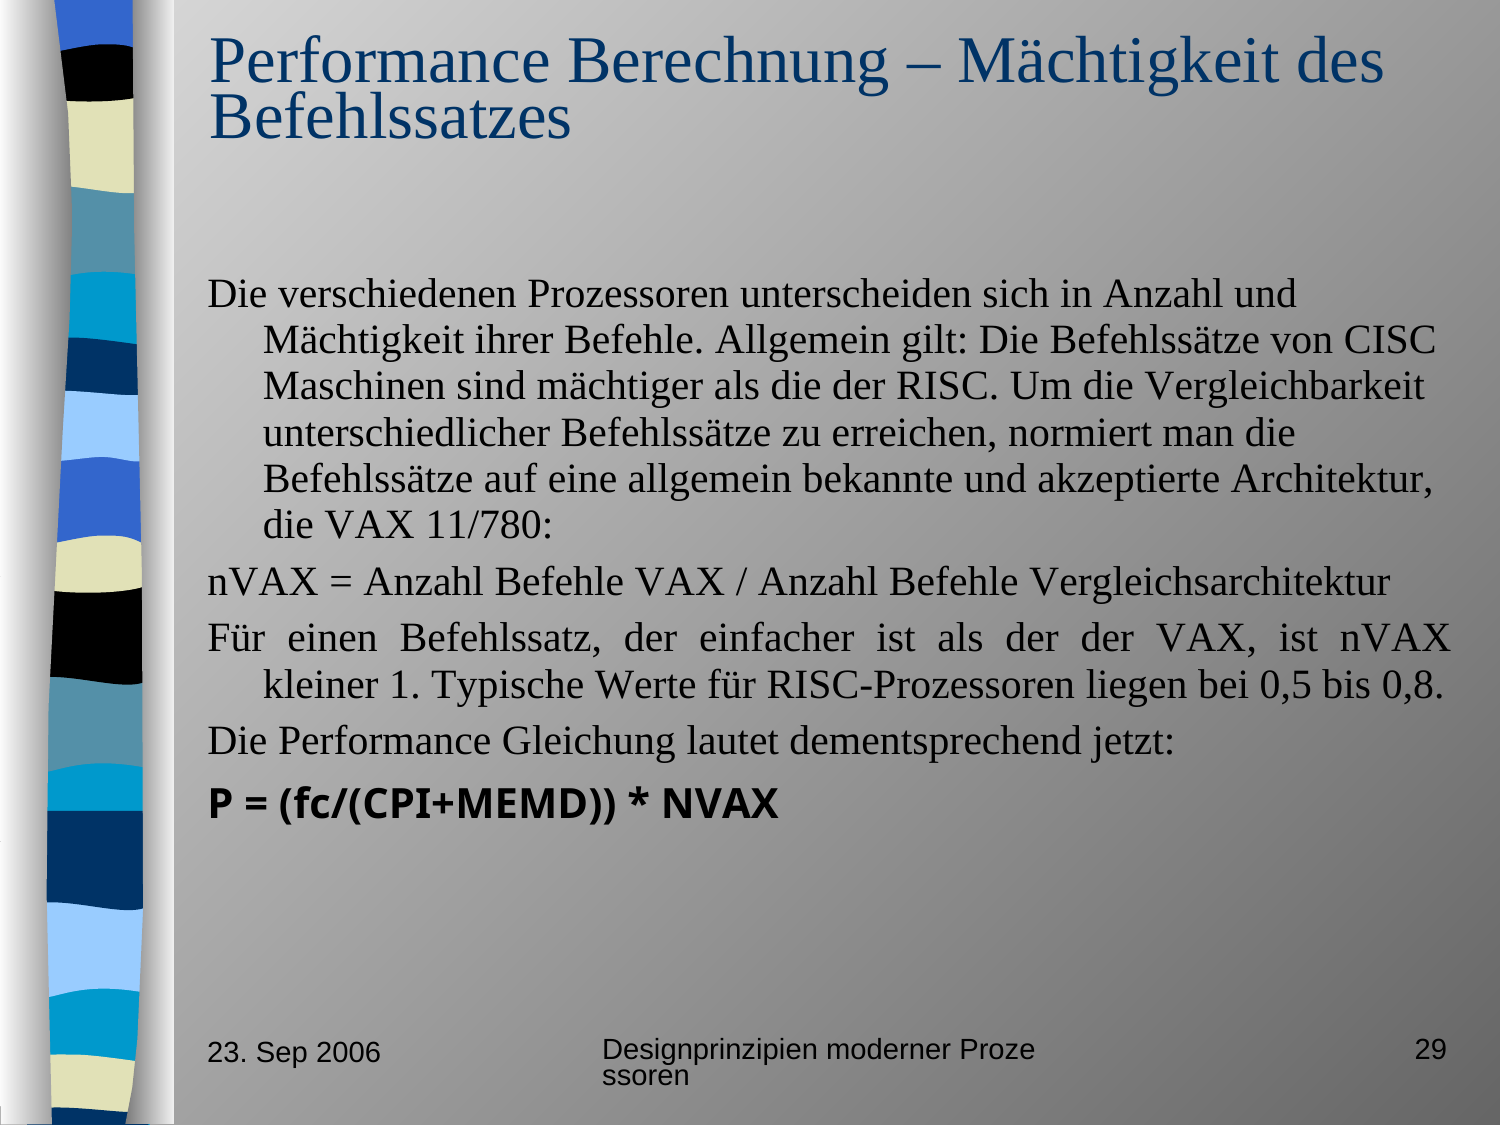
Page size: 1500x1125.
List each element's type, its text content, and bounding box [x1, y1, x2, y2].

title Performance Berechnung – Mächtigkeit des Befehlssatzes [194, 0, 1470, 188]
list Die verschiedenen Prozessoren unterscheiden sich in Anzahl und Mächtigkeit ihrer Befehle. Allgemein gilt: Die Befehlssätze von CISC Maschinen sind mächtiger als die der RISC. Um die Vergleichbarkeit unterschiedlicher Befehlssätze zu erreichen, normiert man die Befehlssätze auf eine allgemein bekannte und akzeptierte Architektur, die VAX 11/780: nVAX = Anzahl Befehle VAX / Anzahl Befehle Vergleichsarchitektur Für einen Befehlssatz, der einfacher ist als der der VAX, ist nVAX kleiner 1. Typische Werte für RISC-Prozessoren liegen bei 0,5 bis 0,8. Die Performance Gleichung lautet dementsprechend jetzt: P = (fc/(CPI+MEMD)) * NVAX [192, 262, 1468, 970]
